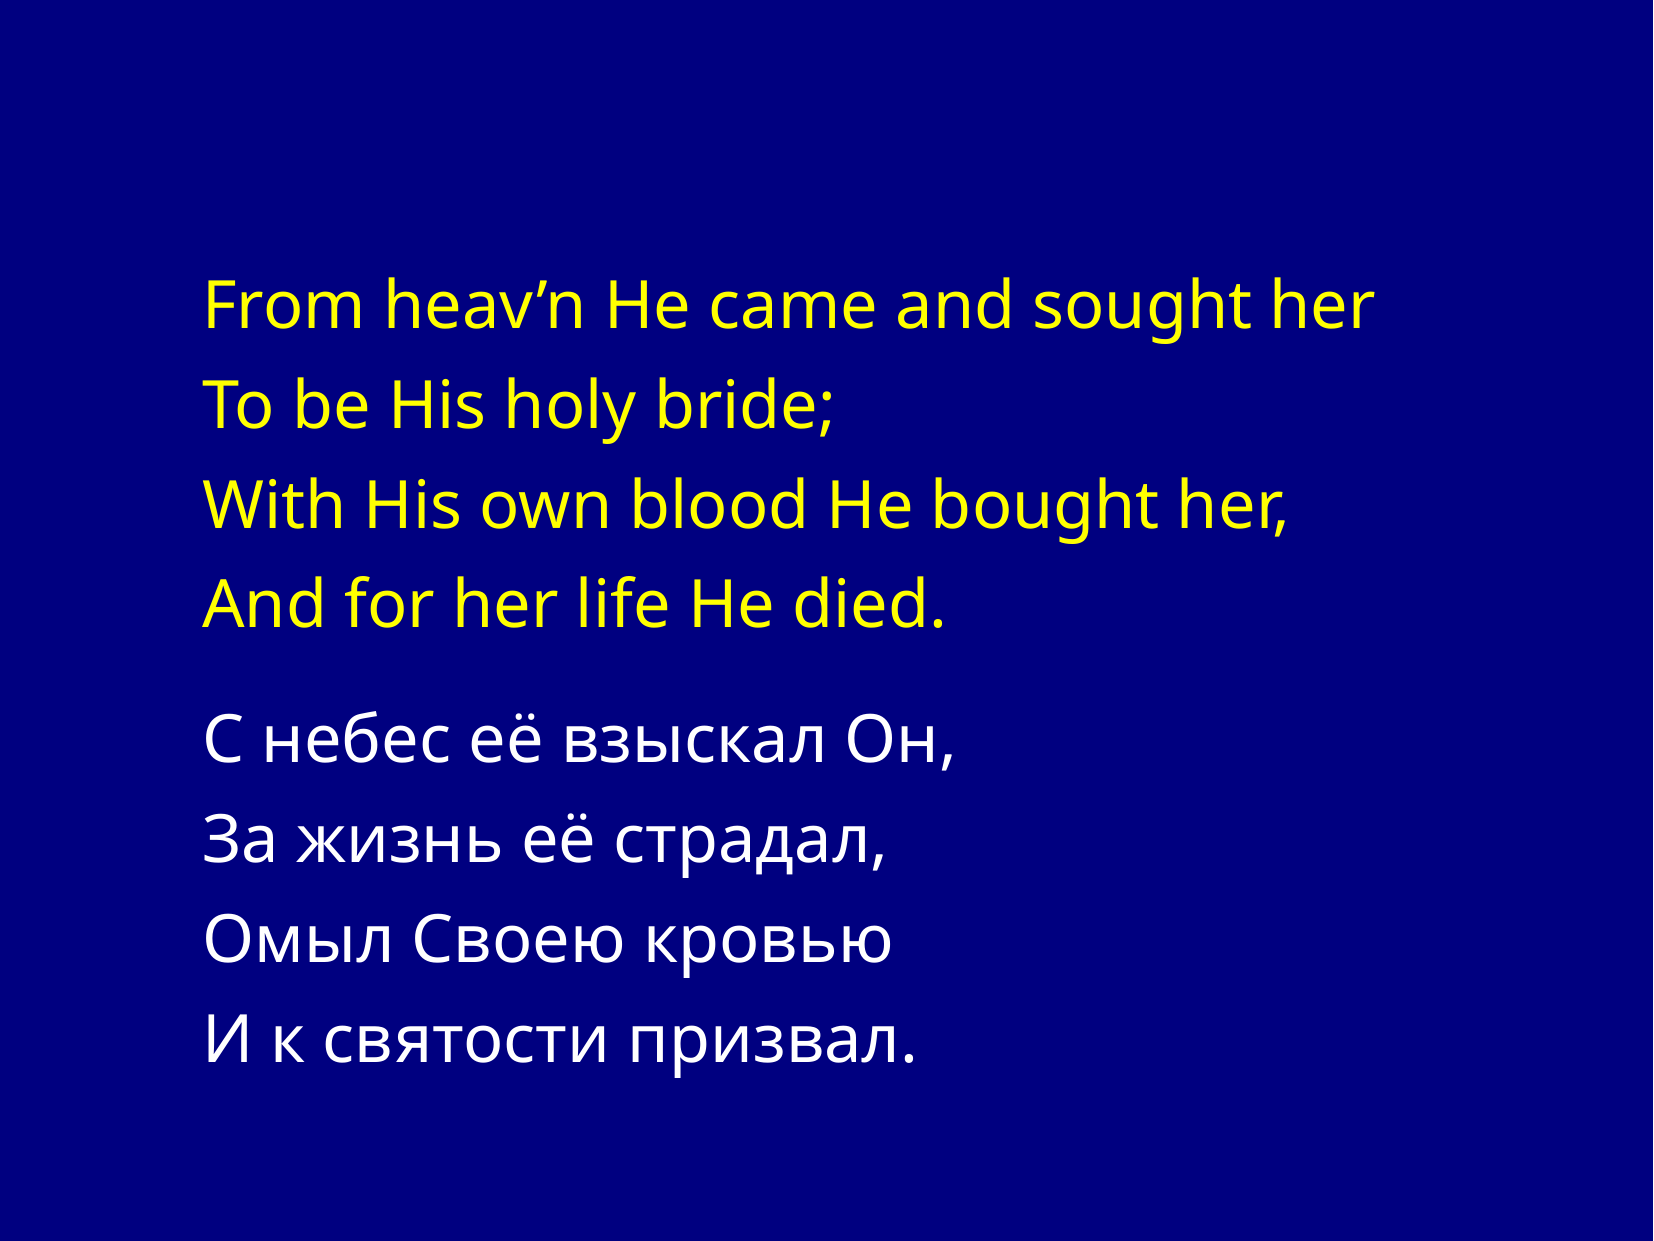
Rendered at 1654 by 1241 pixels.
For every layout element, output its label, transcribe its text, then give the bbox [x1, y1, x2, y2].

text_box С небес её взыскал Он, За жизнь её страдал, Омыл Своею кровью И к святости призвал. [75, 675, 1576, 1163]
text_box From heav’n He came and sought her To be His holy bride; With His own blood He bought her, And for her life He died. [75, 150, 1576, 638]
